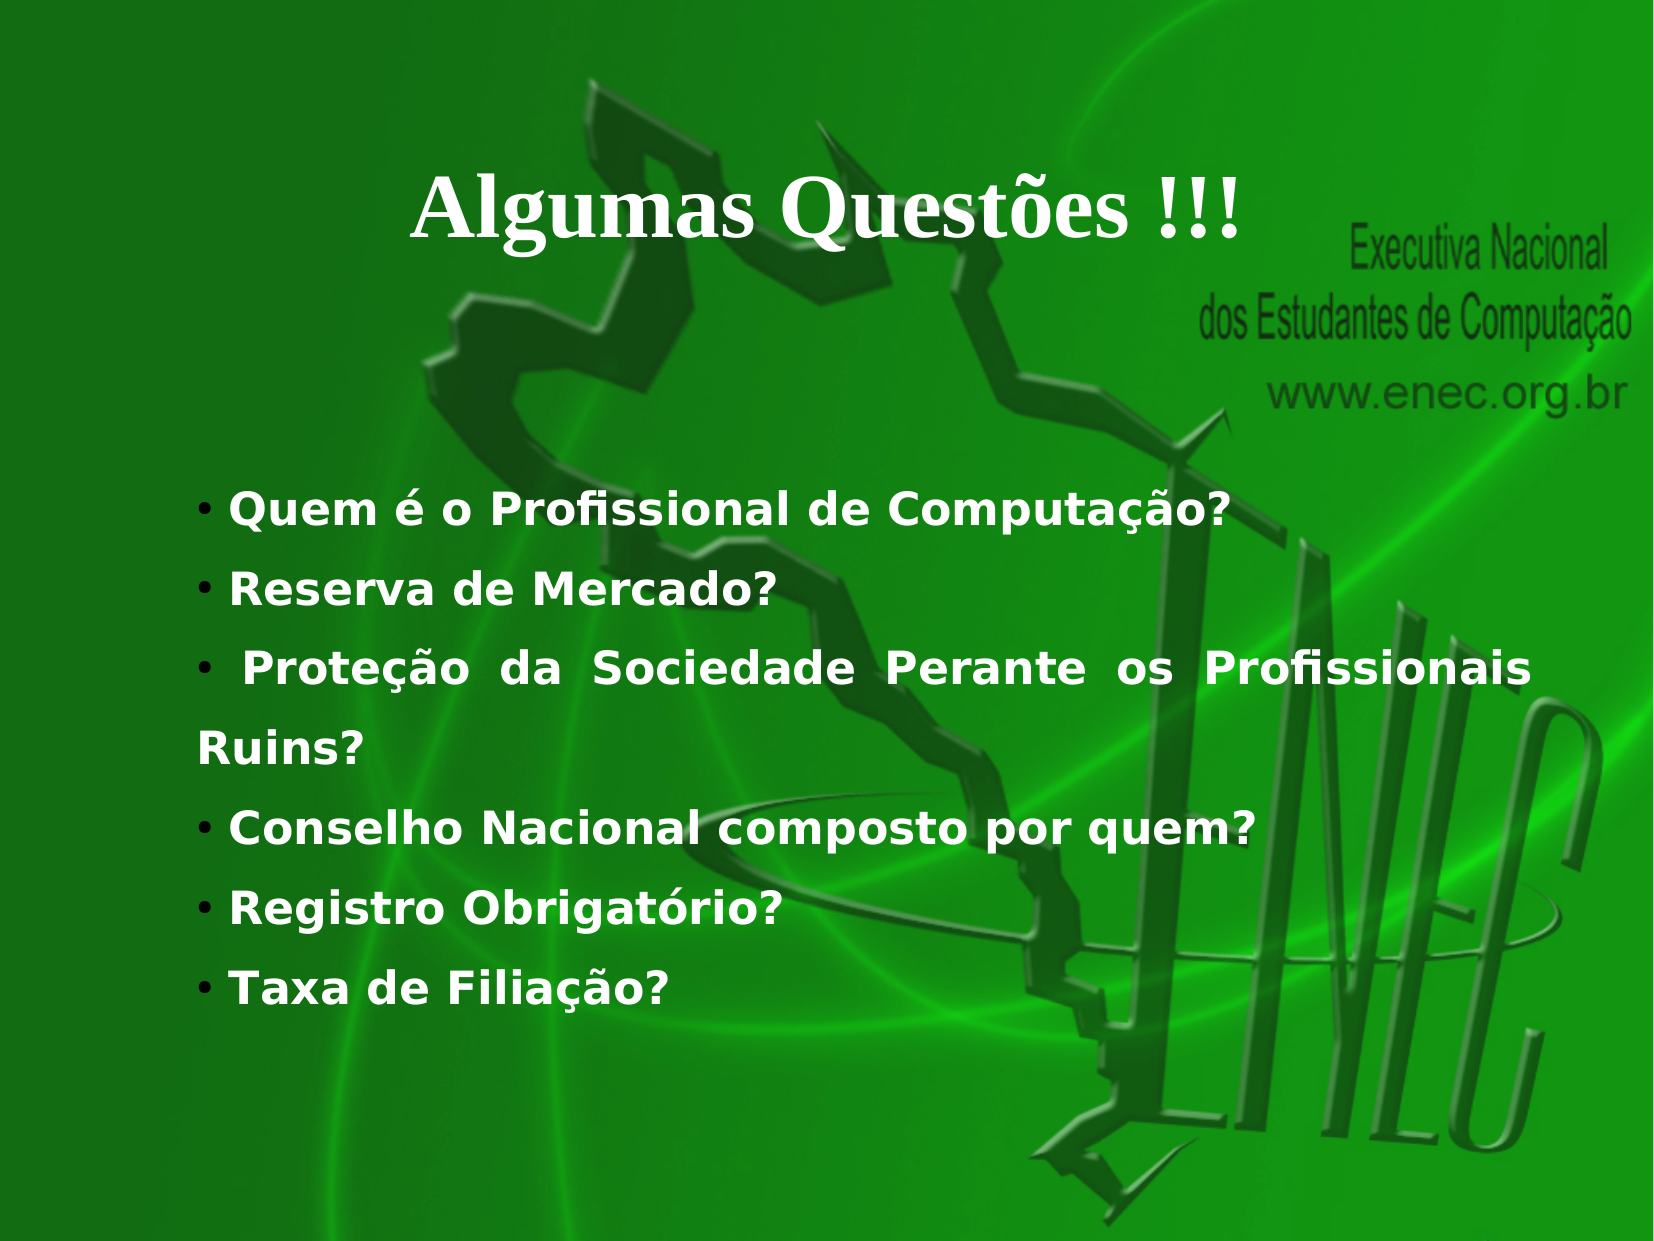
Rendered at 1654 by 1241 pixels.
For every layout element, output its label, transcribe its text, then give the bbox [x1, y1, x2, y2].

picture [0, 0, 1654, 1241]
title Algumas Questões !!! [121, 103, 1534, 311]
text_box Quem é o Profissional de Computação? Reserva de Mercado? Proteção da Sociedade Perante os Profissionais Ruins? Conselho Nacional composto por quem? Registro Obrigatório? Taxa de Filiação? [121, 344, 1534, 1127]
